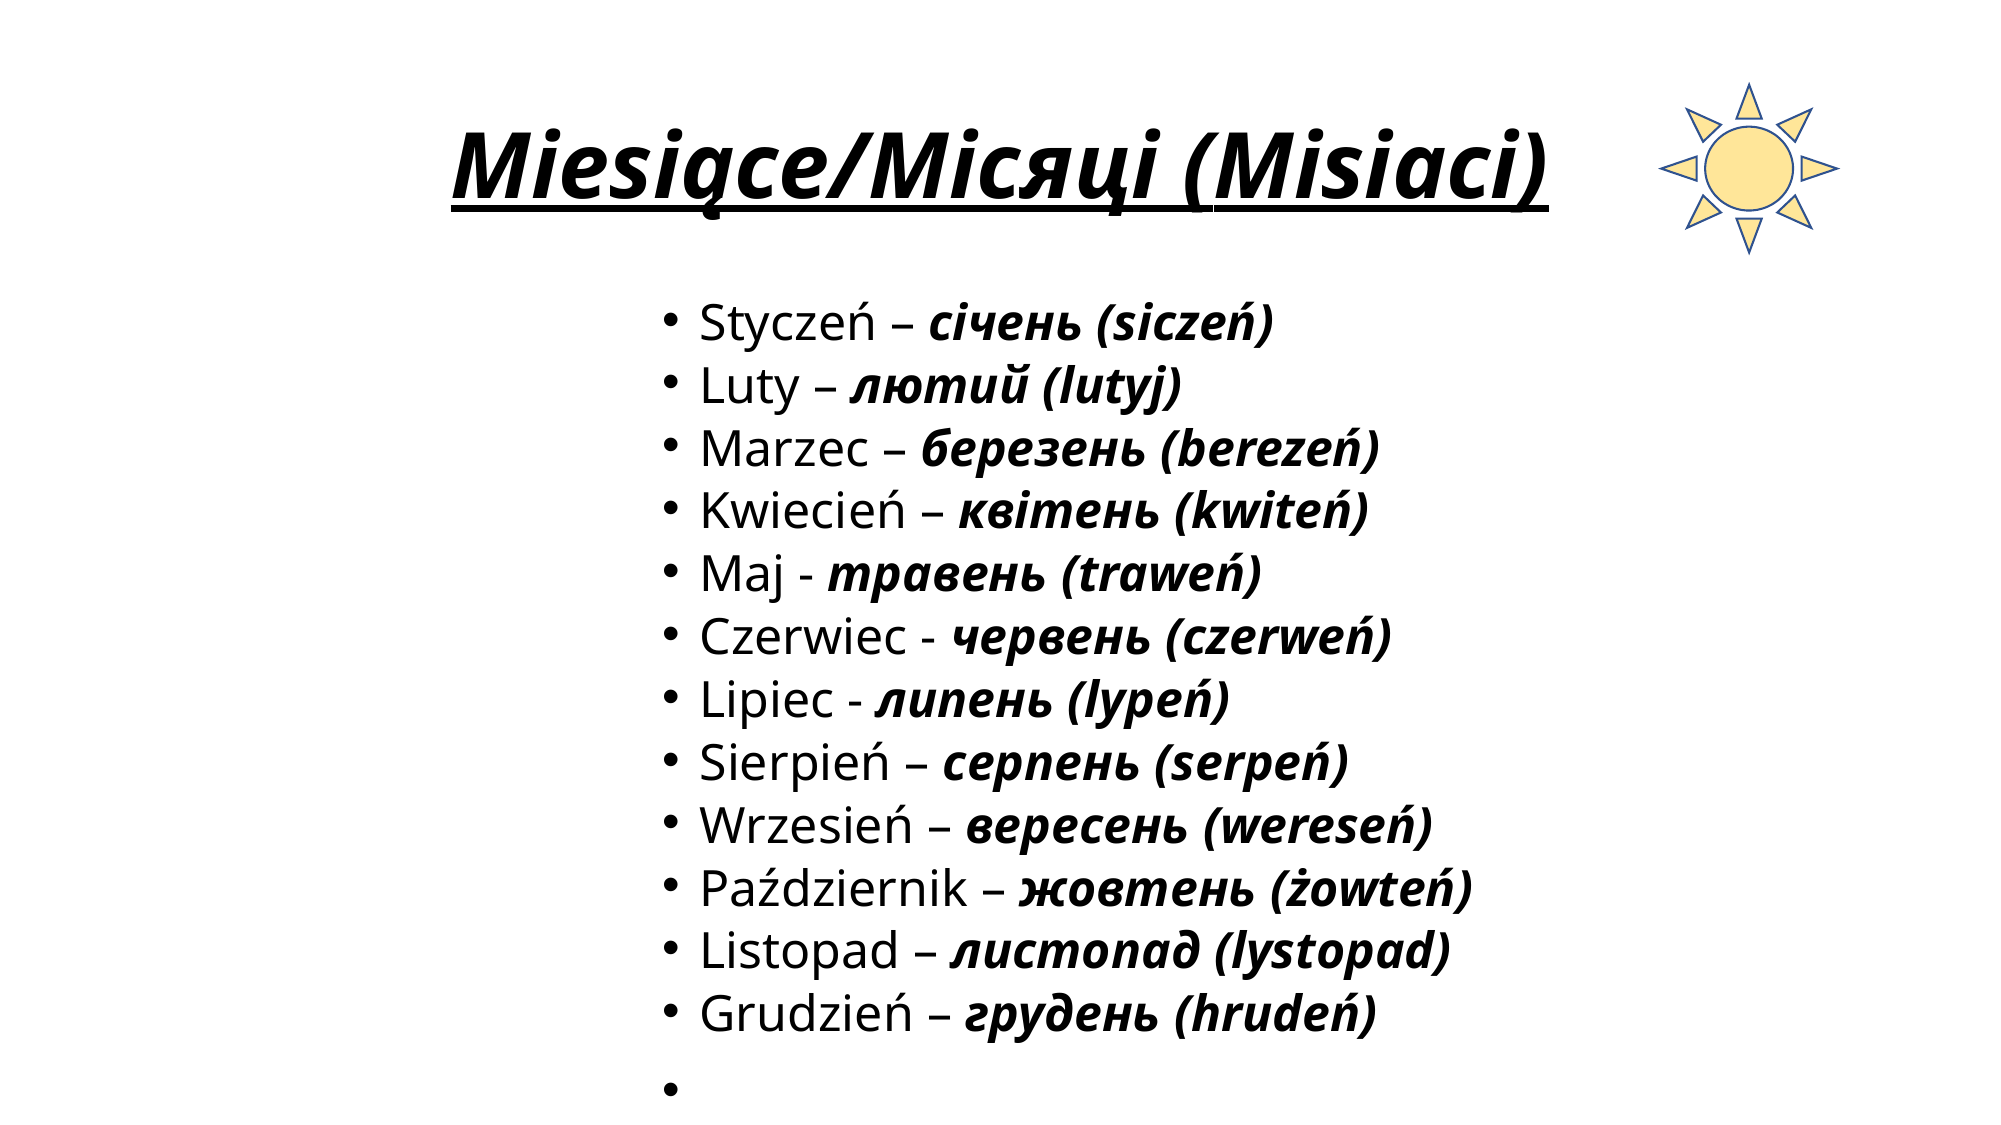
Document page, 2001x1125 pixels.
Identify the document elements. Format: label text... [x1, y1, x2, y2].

text_box [1686, 109, 1721, 142]
text_box [1736, 84, 1762, 119]
text_box [1736, 218, 1762, 253]
list Styczeń – січень (siczeń) Luty – лютий (lutyj) Marzec – березень (berezeń) Kwiecień – квітень (kwiteń) Maj - травень (traweń) Czerwiec - червень (czerweń) Lipiec - липень (lypeń) Sierpień – серпень (serpeń) Wrzesień – вересень (wereseń) Październik – жовтень (żowteń) Listopad – листопад (lystopad) Grudzień – грудень (hrudeń) [647, 299, 2000, 1066]
text_box [1686, 195, 1721, 228]
text_box [1777, 195, 1812, 228]
text_box [1661, 156, 1697, 181]
title Miesiące/Місяці (Misiaci) [137, 59, 1863, 278]
text_box [1705, 126, 1794, 211]
text_box [1801, 156, 1838, 181]
text_box [1777, 109, 1812, 142]
